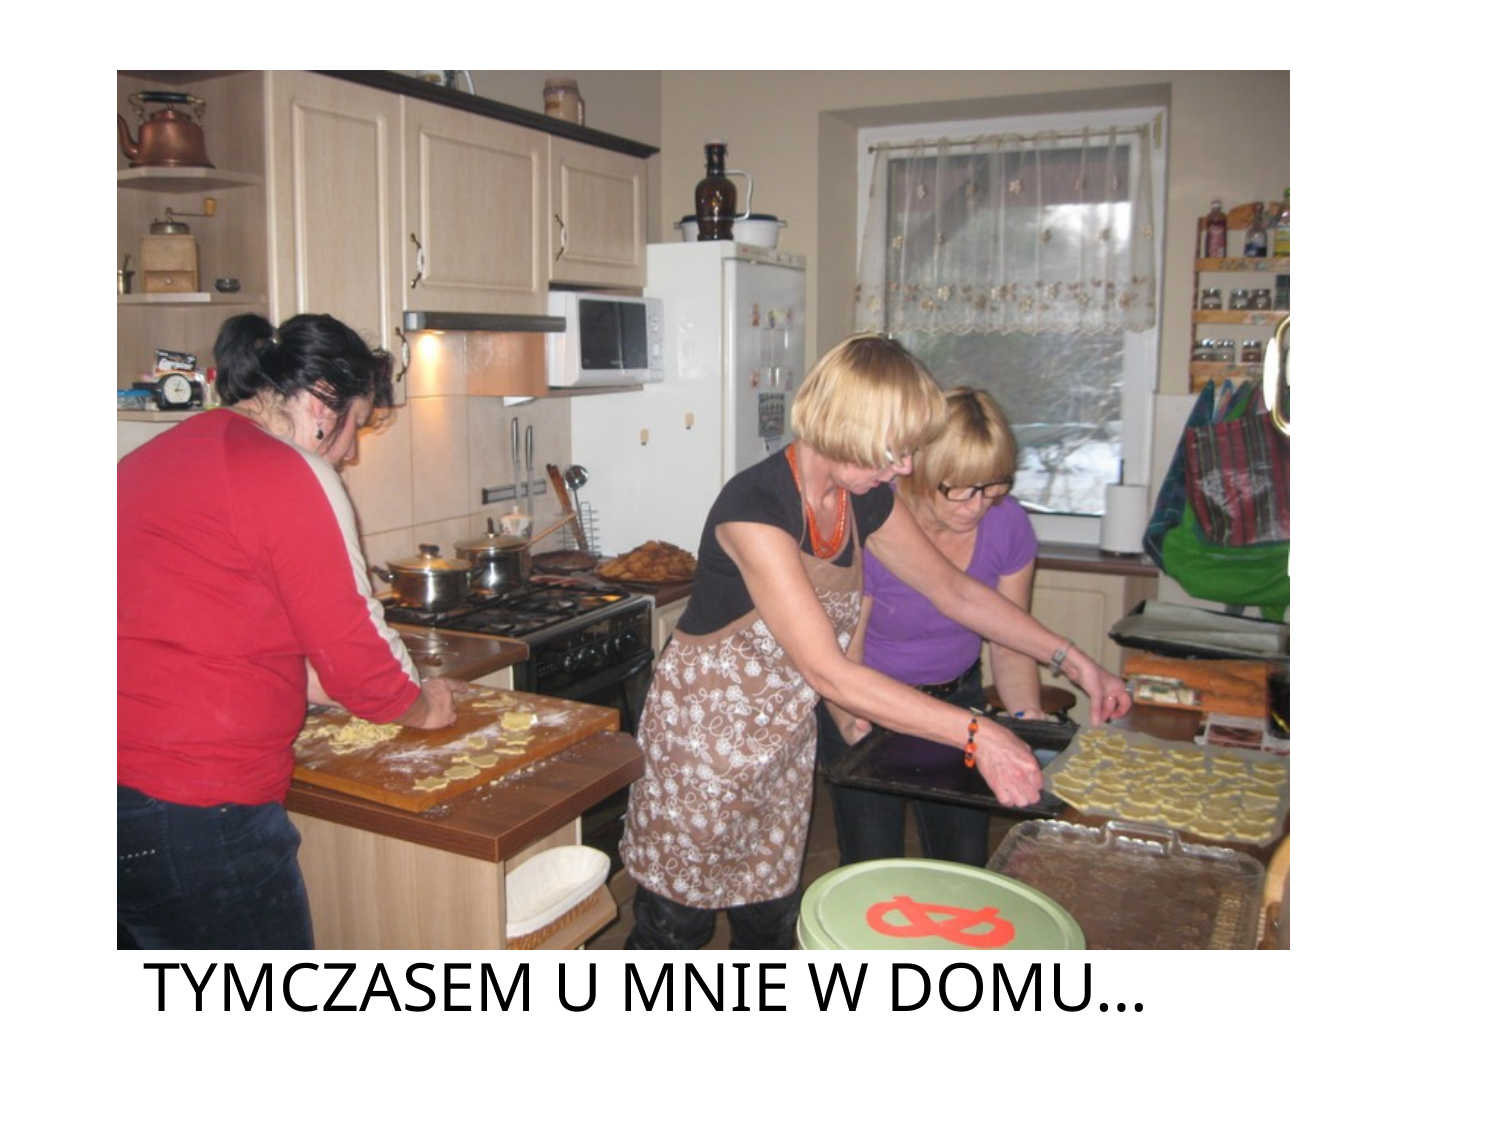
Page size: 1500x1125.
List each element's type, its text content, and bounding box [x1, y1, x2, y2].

picture [117, 70, 1290, 950]
text_box TYMCZASEM U MNIE W DOMU… [128, 937, 1341, 1034]
